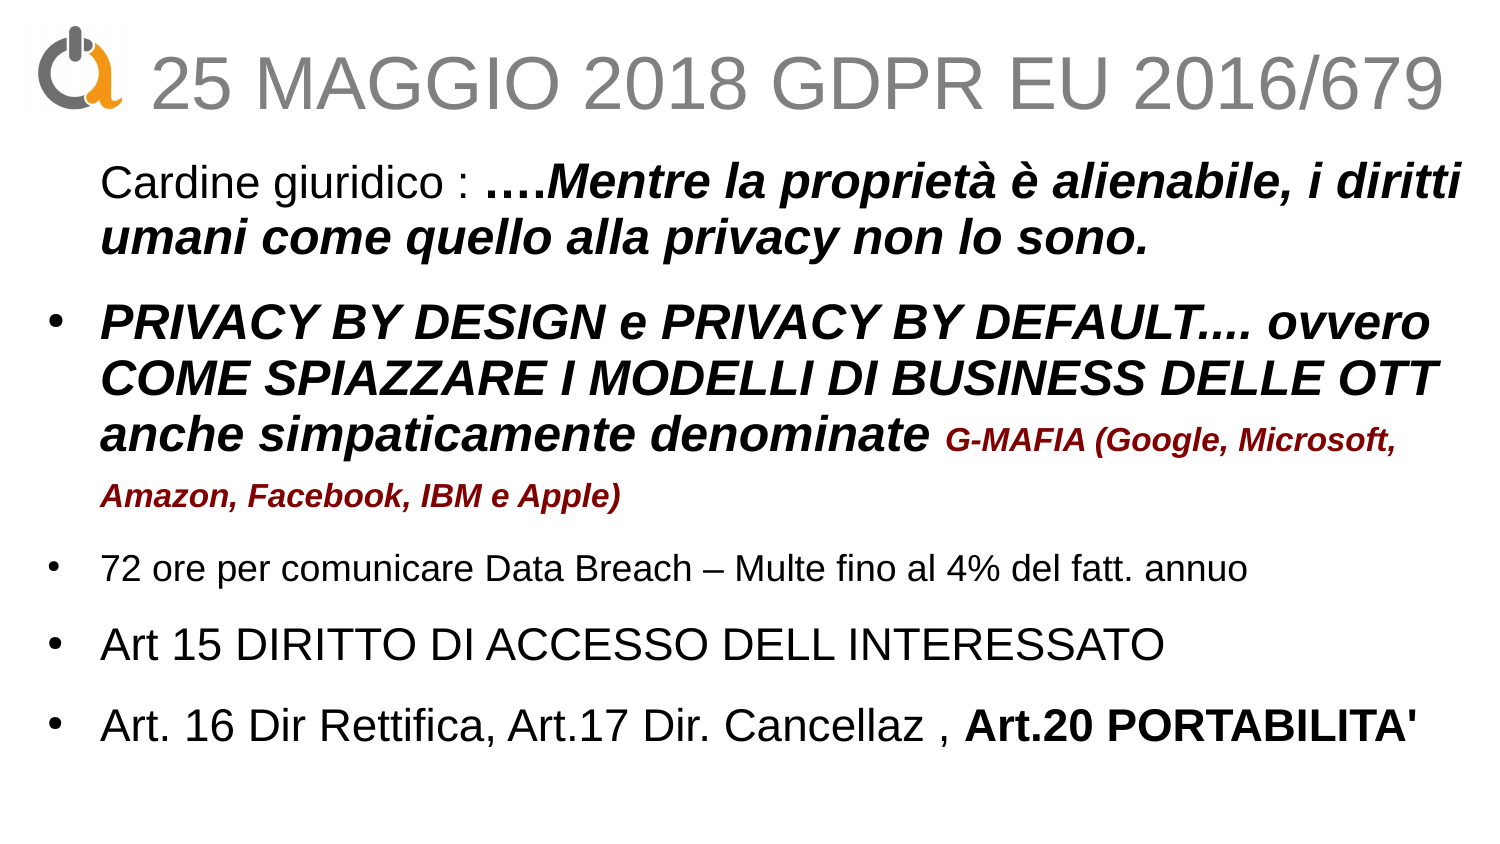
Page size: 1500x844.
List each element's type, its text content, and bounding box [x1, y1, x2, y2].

title 25 MAGGIO 2018 GDPR EU 2016/679 [150, 36, 1500, 130]
list Cardine giuridico : ….Mentre la proprietà è alienabile, i diritti umani come quello alla privacy non lo sono. PRIVACY BY DESIGN e PRIVACY BY DEFAULT.... ovvero COME SPIAZZARE I MODELLI DI BUSINESS DELLE OTT anche simpaticamente denominate G-MAFIA (Google, Microsoft, Amazon, Facebook, IBM e Apple) 72 ore per comunicare Data Breach – Multe fino al 4% del fatt. annuo Art 15 DIRITTO DI ACCESSO DELL INTERESSATO Art. 16 Dir Rettifica, Art.17 Dir. Cancellaz , Art.20 PORTABILITA' [29, 153, 1477, 775]
picture [23, 23, 129, 116]
